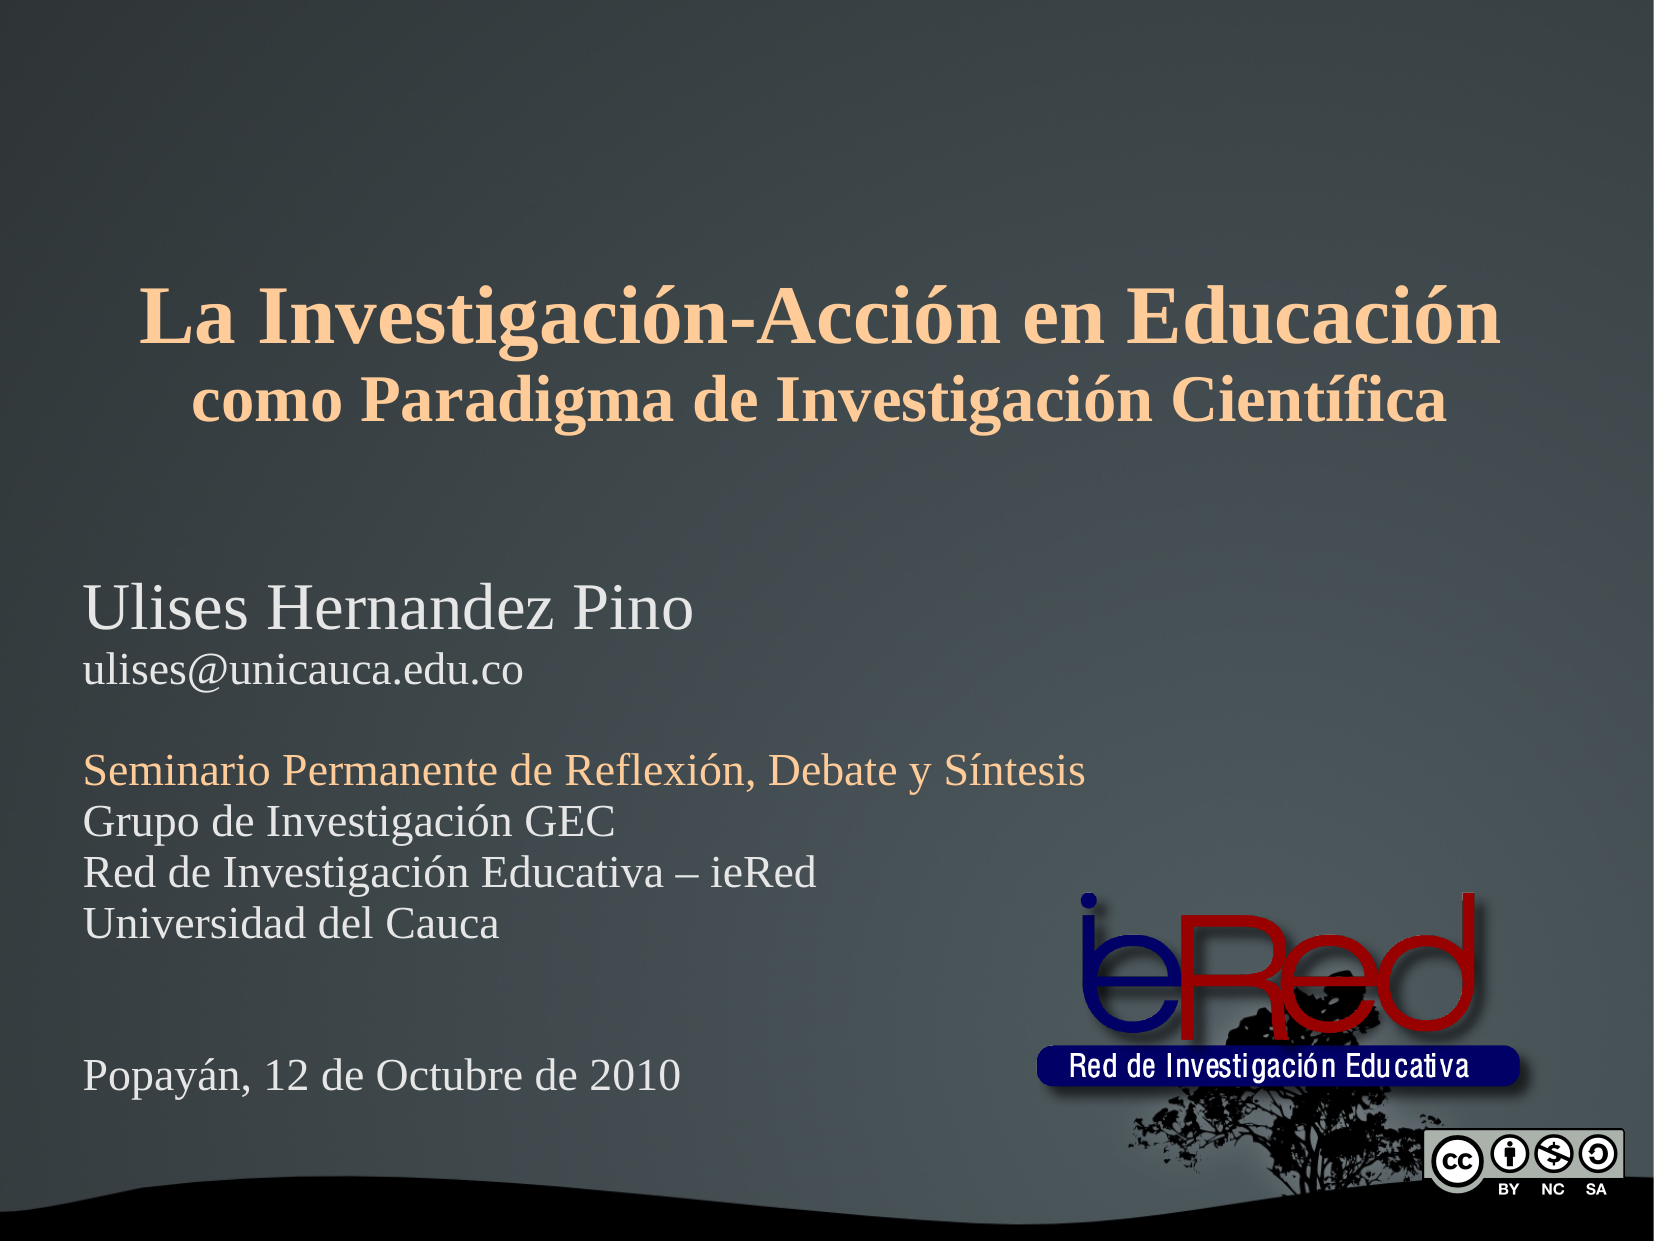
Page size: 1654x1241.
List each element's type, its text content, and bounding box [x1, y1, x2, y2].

picture [0, 0, 1654, 1241]
title La Investigación-Acción en Educación como Paradigma de Investigación Científica [76, 222, 1565, 484]
subtitle Ulises Hernandez Pino ulises@unicauca.edu.co Seminario Permanente de Reflexión, Debate y Síntesis Grupo de Investigación GEC Red de Investigación Educativa – ieRed Universidad del Cauca Popayán, 12 de Octubre de 2010 [82, 569, 1571, 1101]
